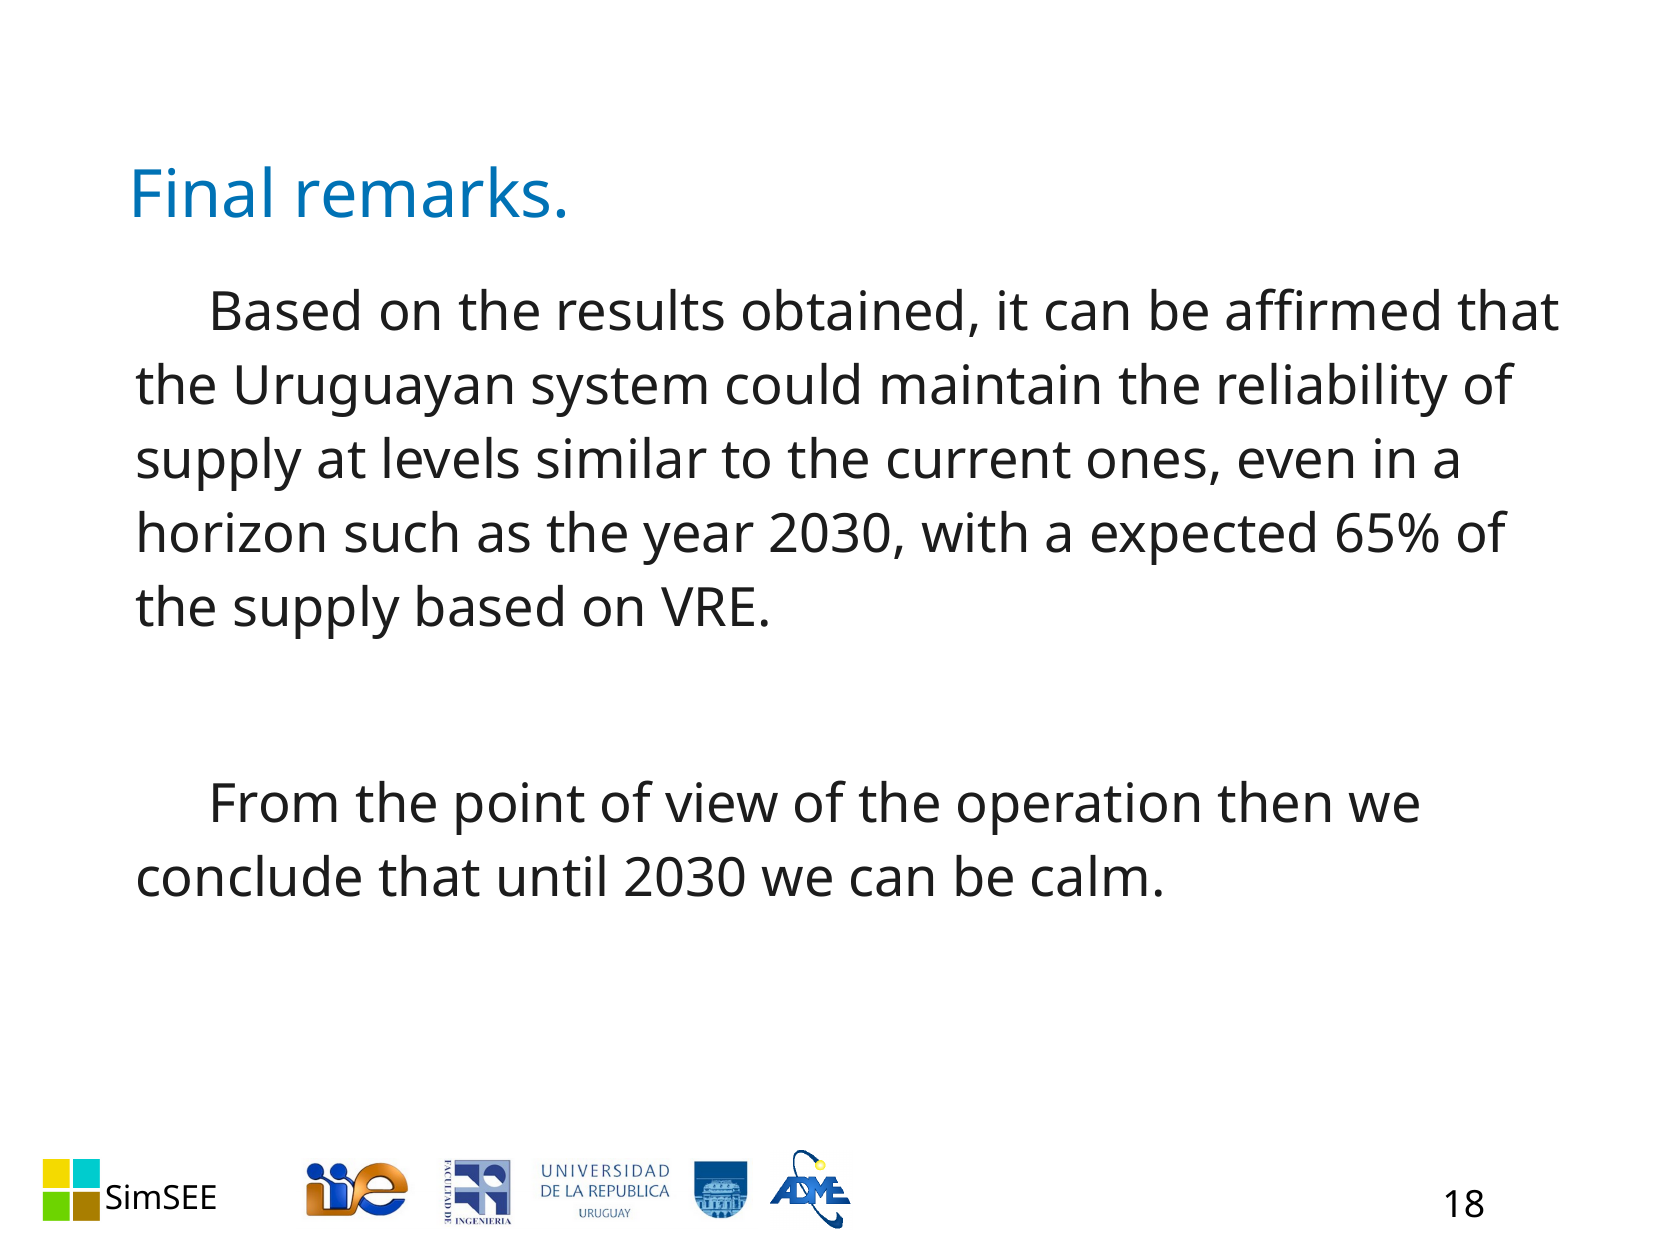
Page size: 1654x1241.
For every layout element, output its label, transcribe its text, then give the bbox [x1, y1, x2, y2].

picture [296, 1154, 753, 1229]
title Final remarks. [122, 135, 721, 237]
picture [41, 1157, 102, 1223]
picture [770, 1150, 853, 1230]
list Based on the results obtained, it can be affirmed that the Uruguayan system could maintain the reliability of supply at levels similar to the current ones, even in a horizon such as the year 2030, with a expected 65% of the supply based on VRE. From the point of view of the operation then we conclude that until 2030 we can be calm. [135, 272, 1606, 1111]
